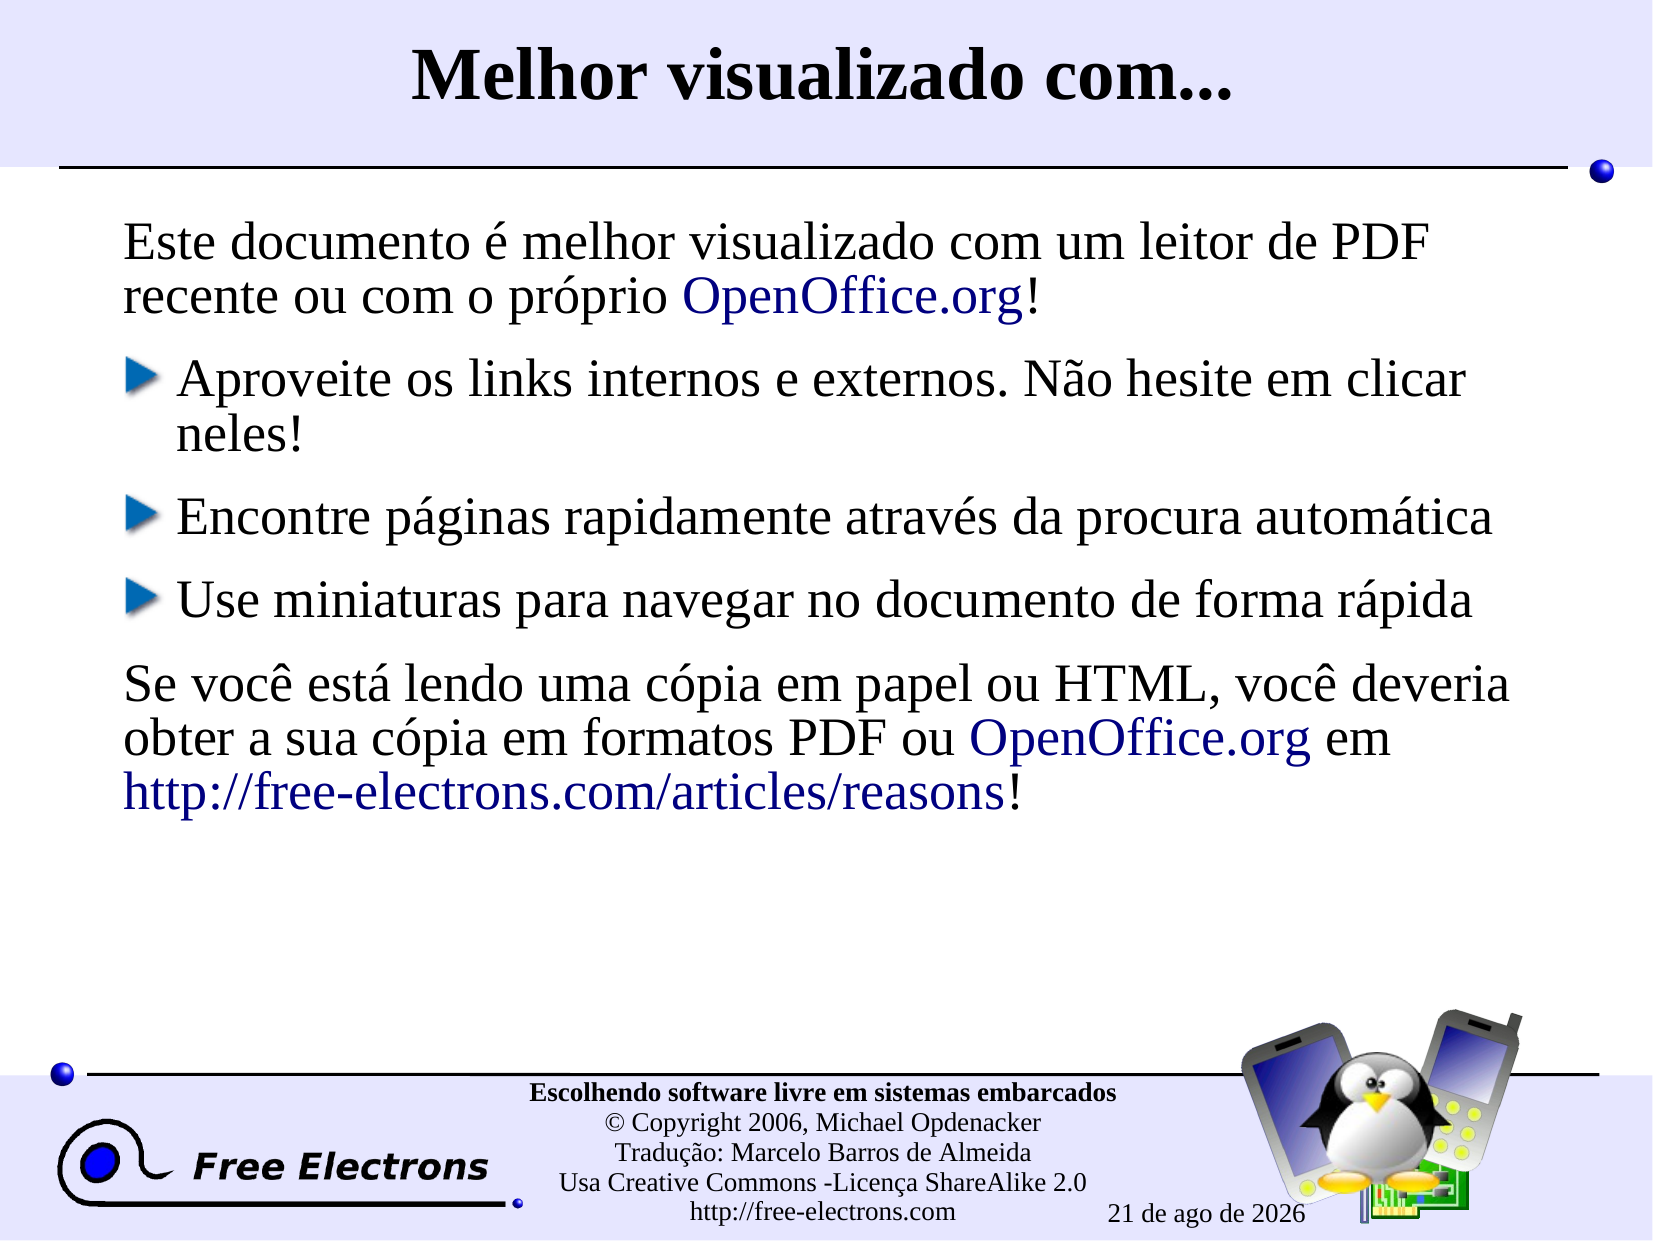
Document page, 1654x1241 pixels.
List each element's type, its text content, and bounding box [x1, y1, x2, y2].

picture [50, 1108, 527, 1216]
picture [1231, 1008, 1537, 1241]
title Melhor visualizado com... [60, 18, 1551, 132]
list Este documento é melhor visualizado com um leitor de PDF recente ou com o próprio OpenOffice.org! Aproveite os links internos e externos. Não hesite em clicar neles! Encontre páginas rapidamente através da procura automática Use miniaturas para navegar no documento de forma rápida Se você está lendo uma cópia em papel ou HTML, você deveria obter a sua cópia em formatos PDF ou OpenOffice.org em http://free-electrons.com/articles/reasons! [105, 216, 1518, 1067]
